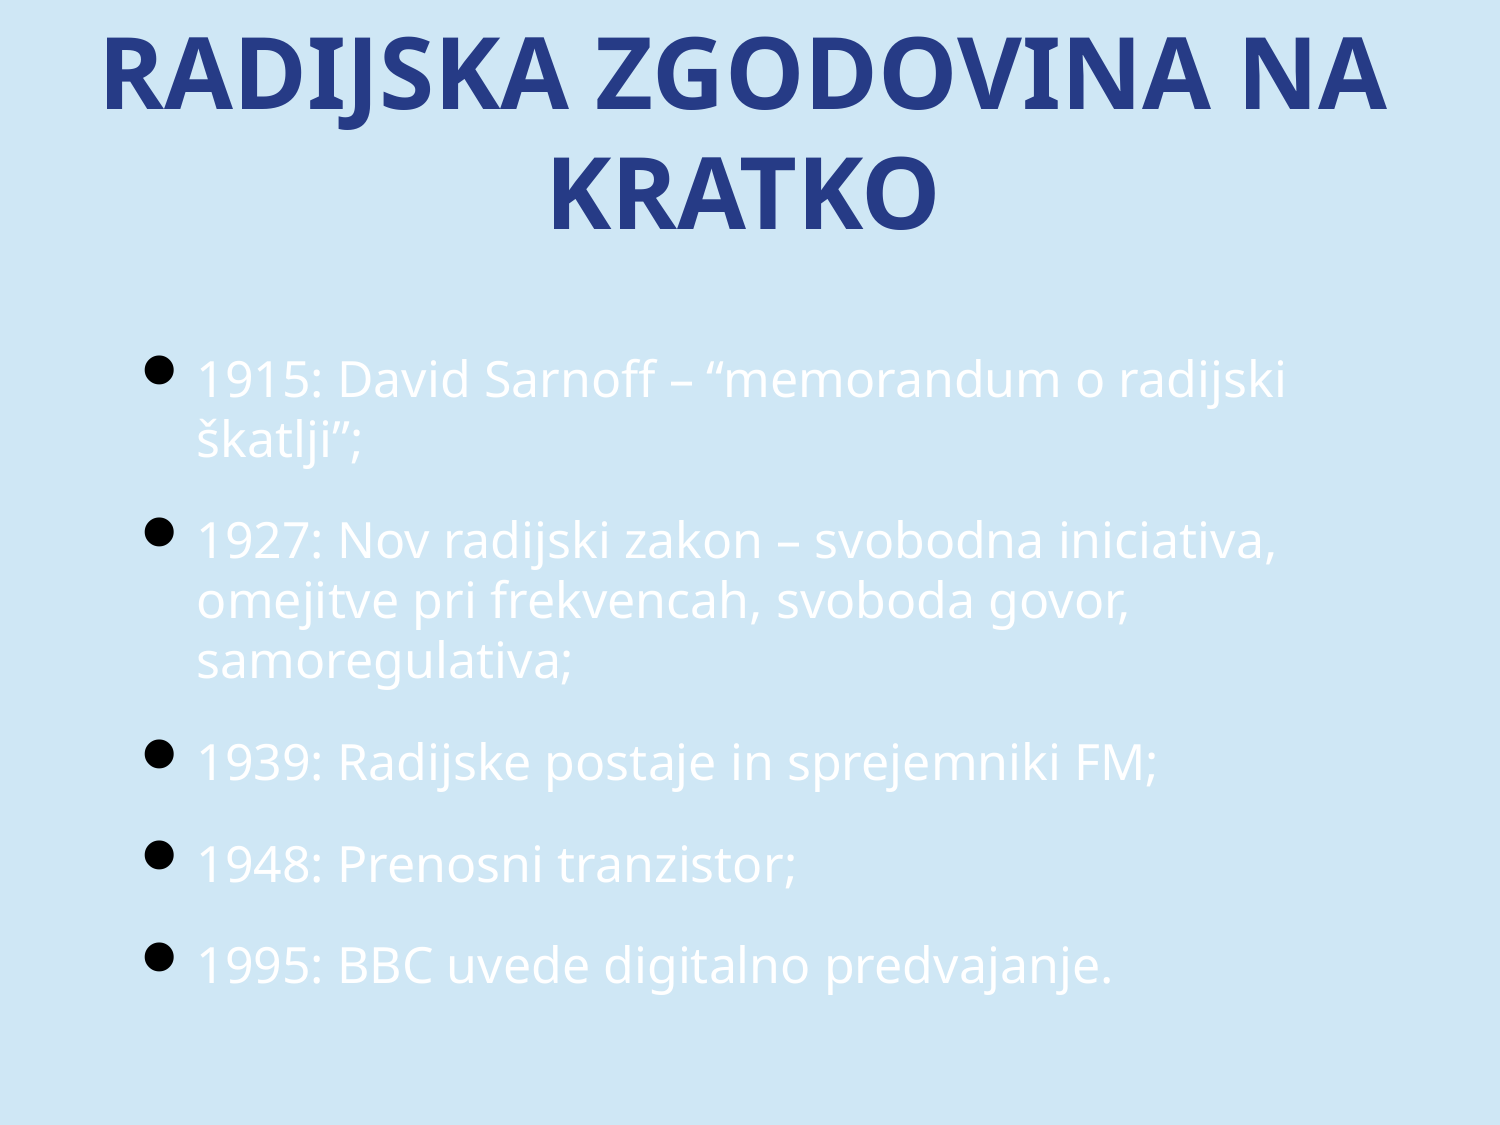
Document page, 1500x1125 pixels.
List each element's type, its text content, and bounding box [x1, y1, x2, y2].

list 1915: David Sarnoff – “memorandum o radijski škatlji”; 1927: Nov radijski zakon – svobodna iniciativa, omejitve pri frekvencah, svoboda govor, samoregulativa; 1939: Radijske postaje in sprejemniki FM; 1948: Prenosni tranzistor; 1995: BBC uvede digitalno predvajanje. [125, 339, 1375, 1026]
title RADIJSKA ZGODOVINA NA KRATKO [53, 12, 1434, 246]
